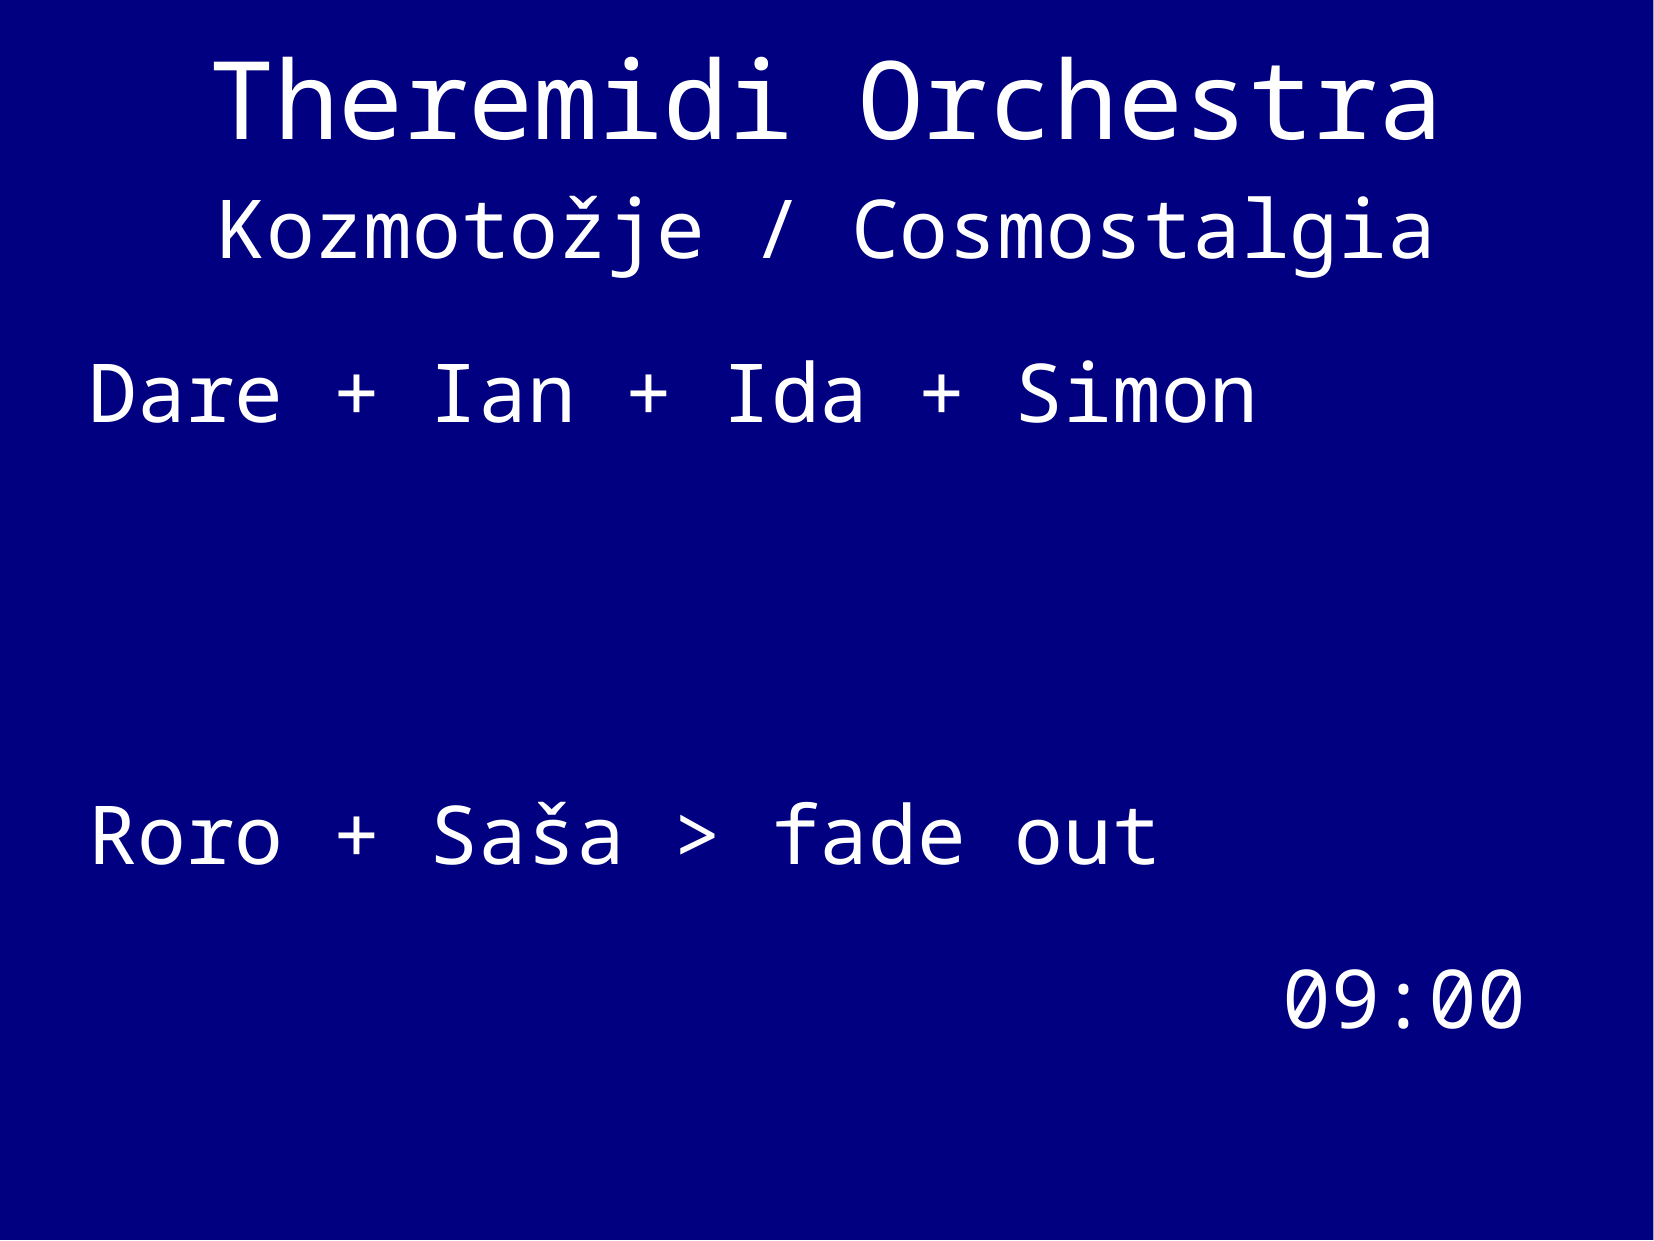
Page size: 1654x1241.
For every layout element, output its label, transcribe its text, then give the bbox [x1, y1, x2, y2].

title Theremidi Orchestra Kozmotožje / Cosmostalgia [82, 49, 1571, 257]
text_box 09:00 [1282, 900, 1620, 1096]
subtitle Dare + Ian + Ida + Simon Roro + Saša > fade out [88, 272, 1566, 1063]
